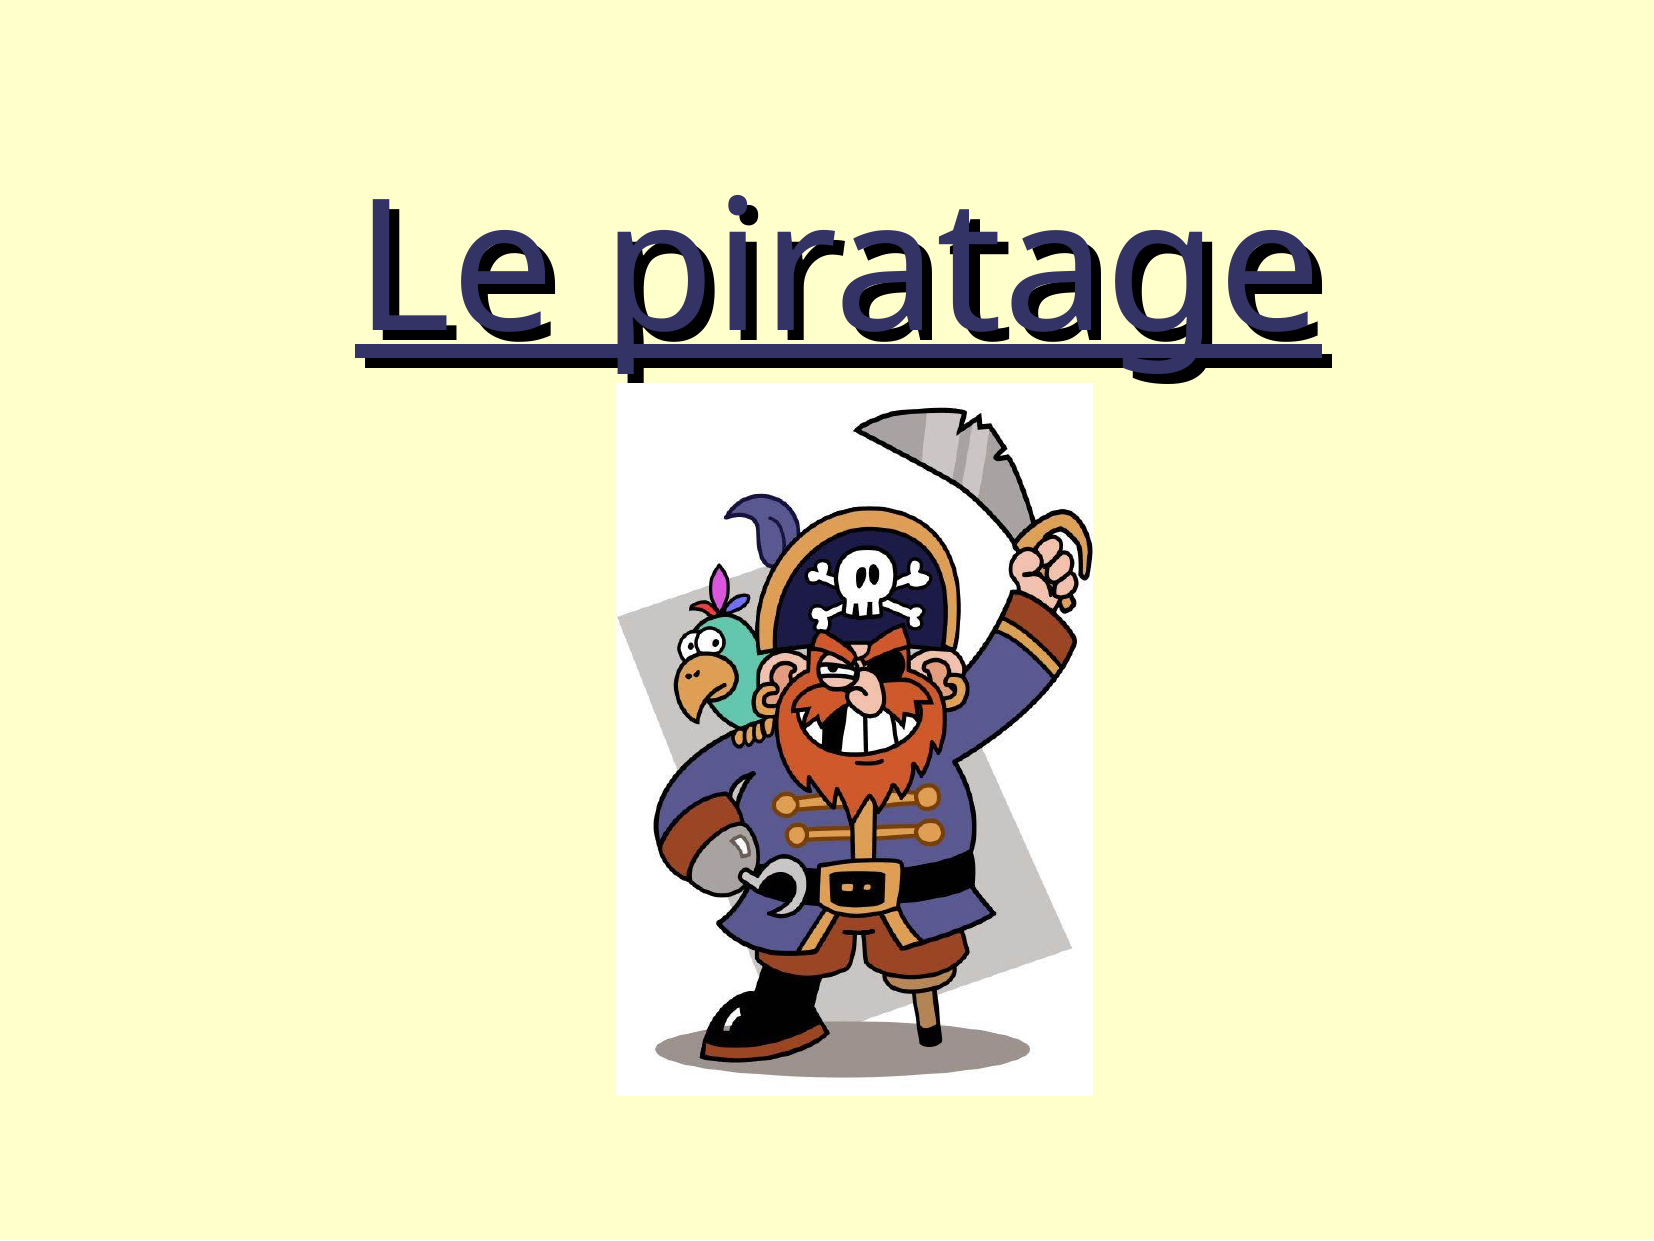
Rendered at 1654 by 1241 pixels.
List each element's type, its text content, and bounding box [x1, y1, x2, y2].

picture [616, 383, 1093, 1096]
subtitle Le piratage [76, 69, 1565, 325]
